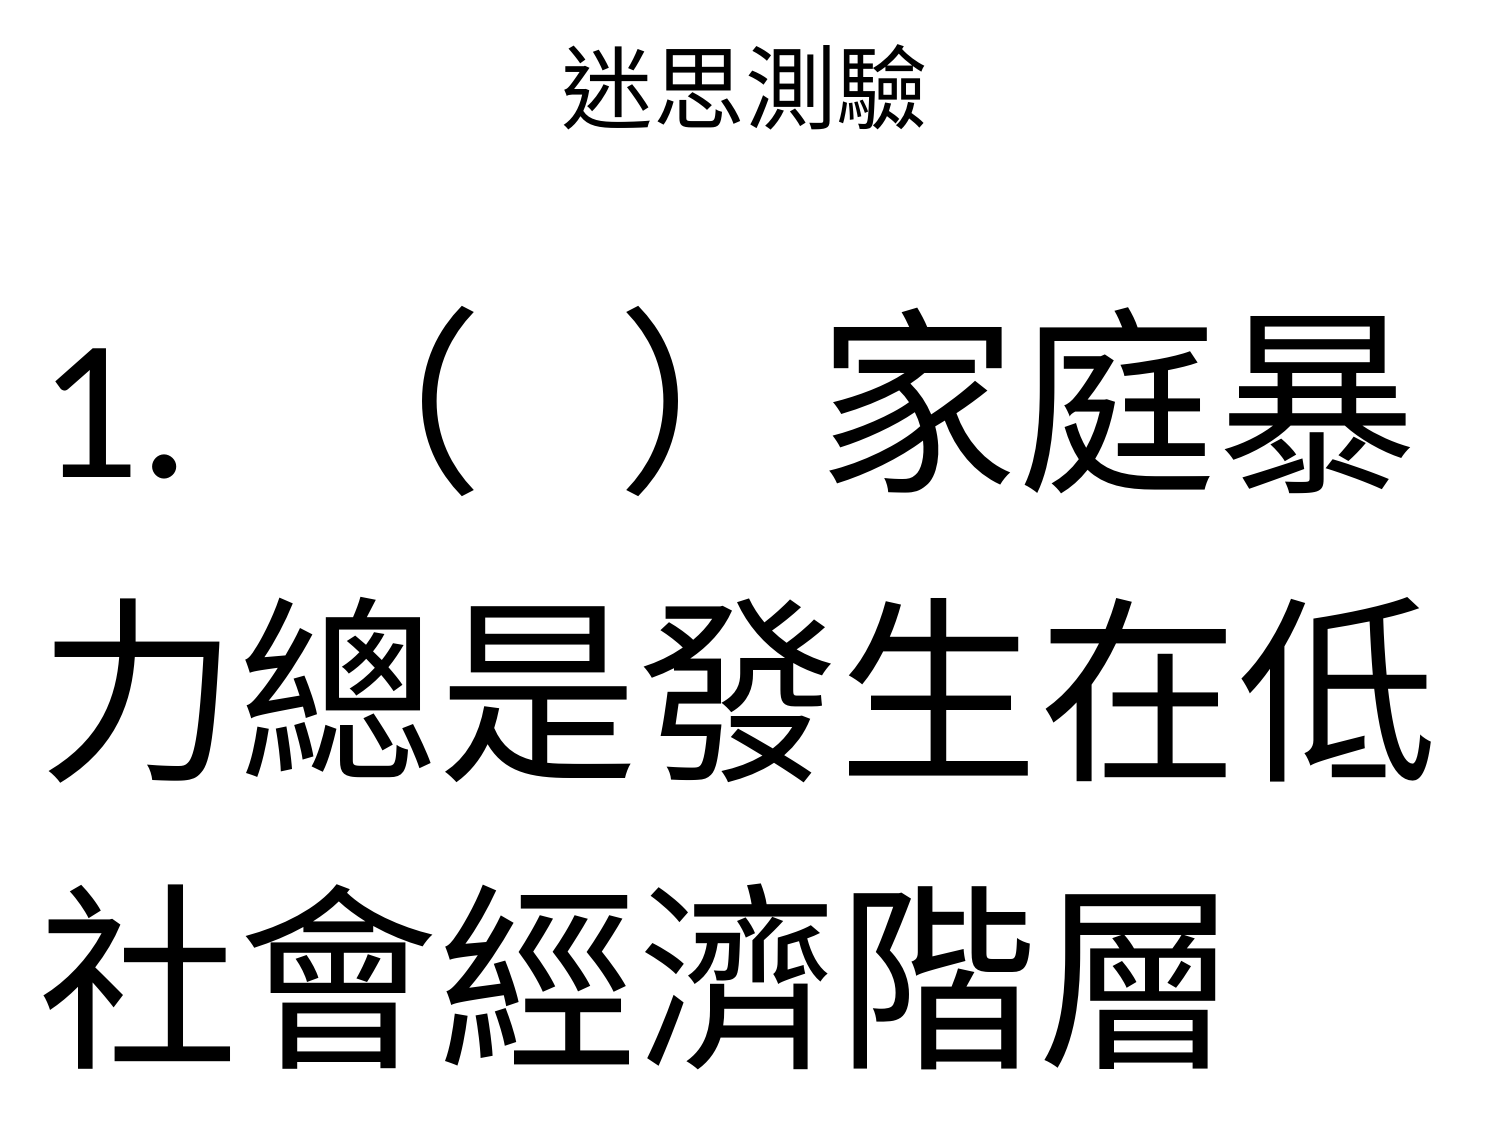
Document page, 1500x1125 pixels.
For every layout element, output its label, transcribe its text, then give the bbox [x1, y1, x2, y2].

list 1. （ ）家庭暴力總是發生在低社會經濟階層 或是教育程度較差的家庭。 2. （ ）有暴力傾向的人，看臉就知道！ 3. （ ）會動手打人都是自我情緒控制的問題 4. （ ）有家暴的家庭，先生一定不愛太太， 太太也不愛先生了！ 5.（ ）會打人的人都是有苦衷的！ 一定是被太太/先生激的！ [23, 222, 1500, 1005]
title 迷思測驗 [70, 23, 1421, 211]
